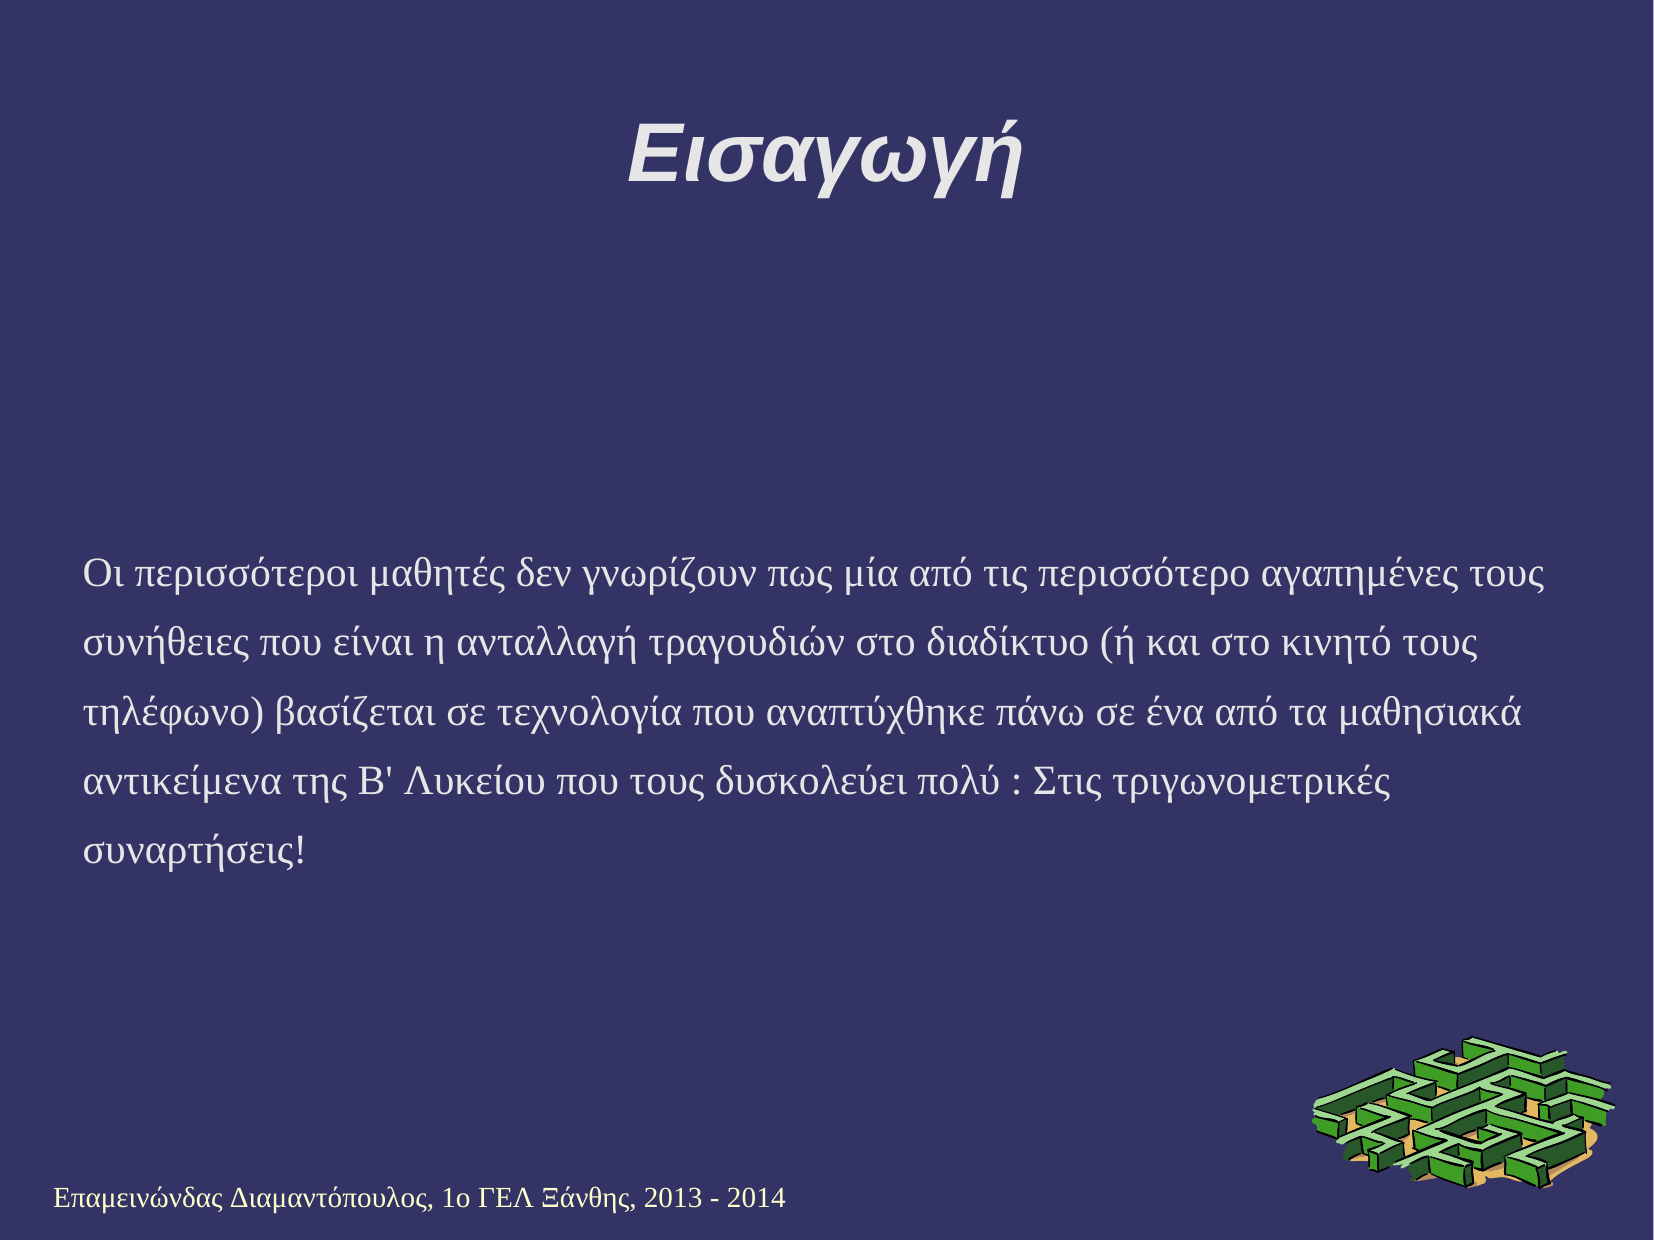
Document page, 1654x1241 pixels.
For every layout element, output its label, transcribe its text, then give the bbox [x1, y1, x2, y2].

subtitle Οι περισσότεροι μαθητές δεν γνωρίζουν πως μία από τις περισσότερο αγαπημένες τους συνήθειες που είναι η ανταλλαγή τραγουδιών στο διαδίκτυο (ή και στο κινητό τους τηλέφωνο) βασίζεται σε τεχνολογία που αναπτύχθηκε πάνω σε ένα από τα μαθησιακά αντικείμενα της Β' Λυκείου που τους δυσκολεύει πολύ : Στις τριγωνομετρικές συναρτήσεις! [82, 297, 1571, 1102]
title Εισαγωγή [82, 56, 1571, 250]
